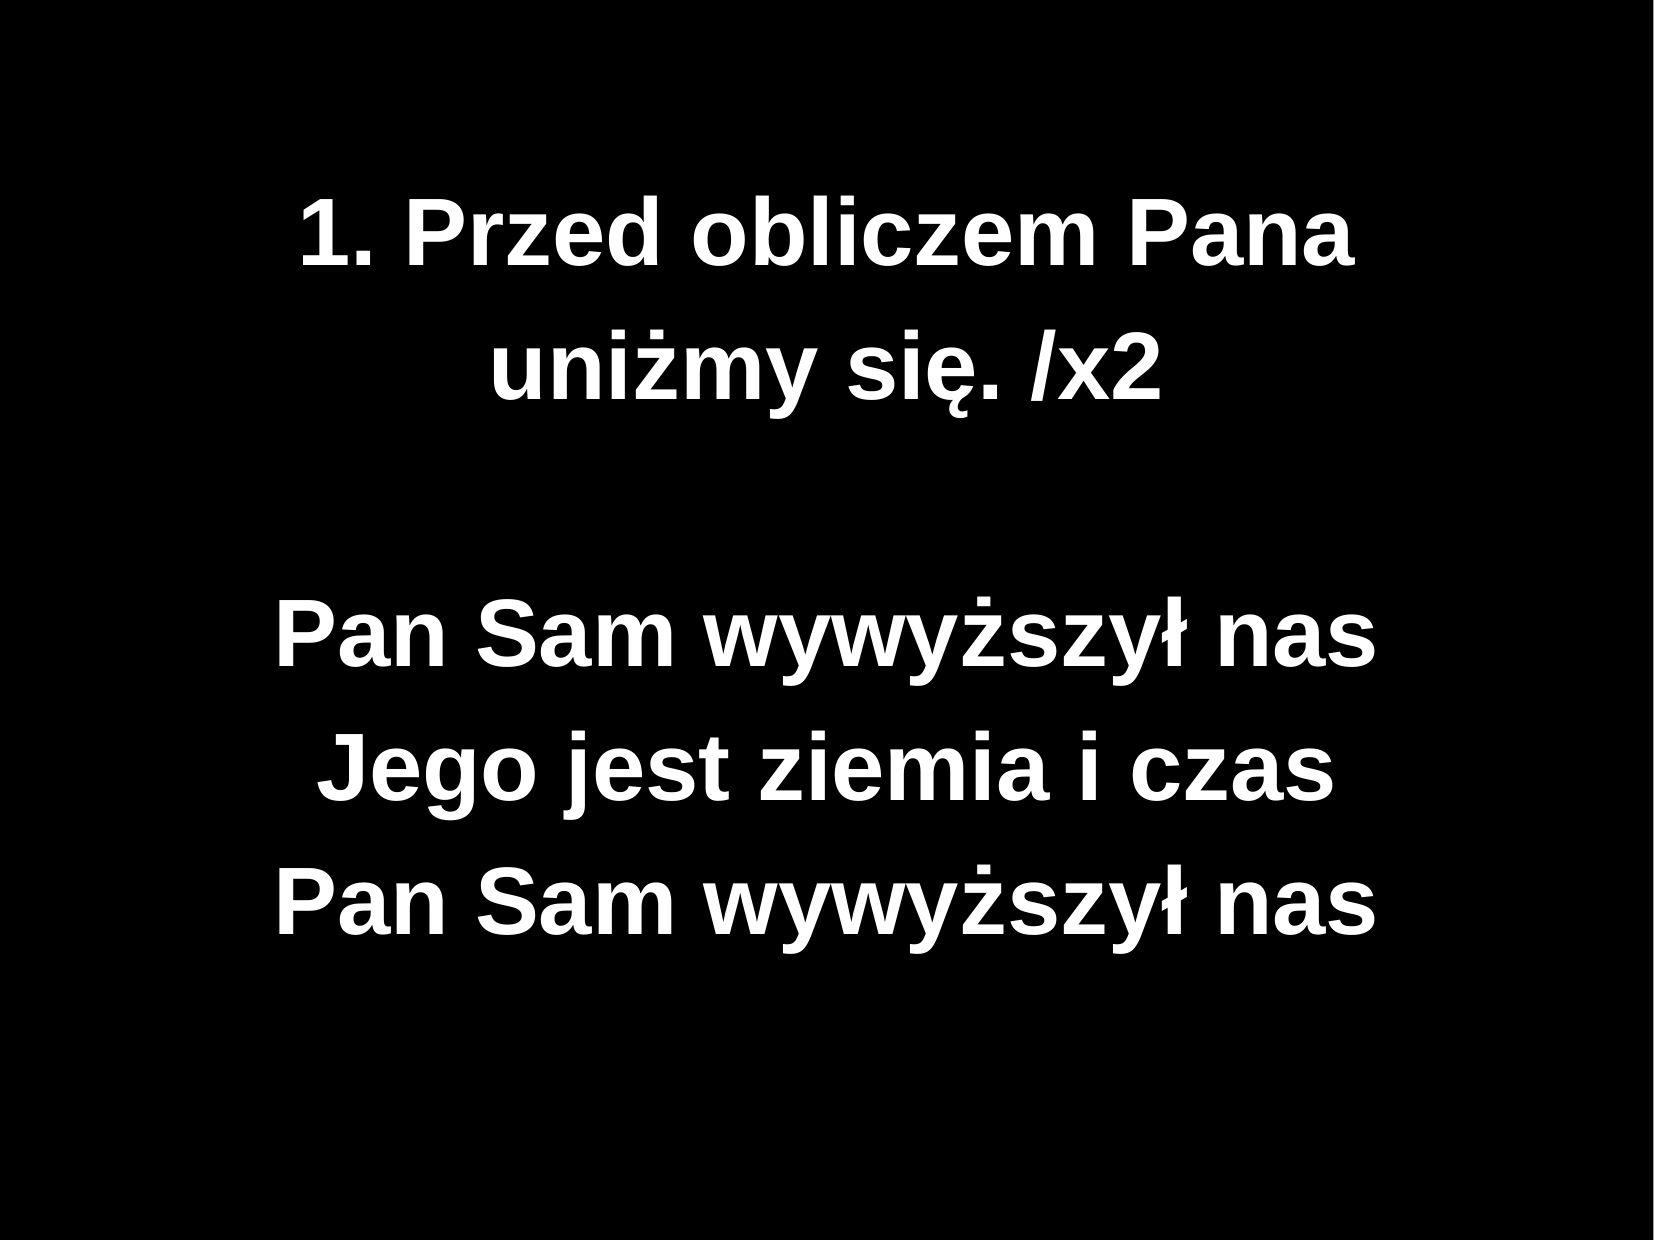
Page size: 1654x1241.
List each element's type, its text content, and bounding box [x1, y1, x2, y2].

subtitle 1. Przed obliczem Pana uniżmy się. /x2 Pan Sam wywyższył nas Jego jest ziemia i czas Pan Sam wywyższył nas [0, 0, 1654, 1241]
